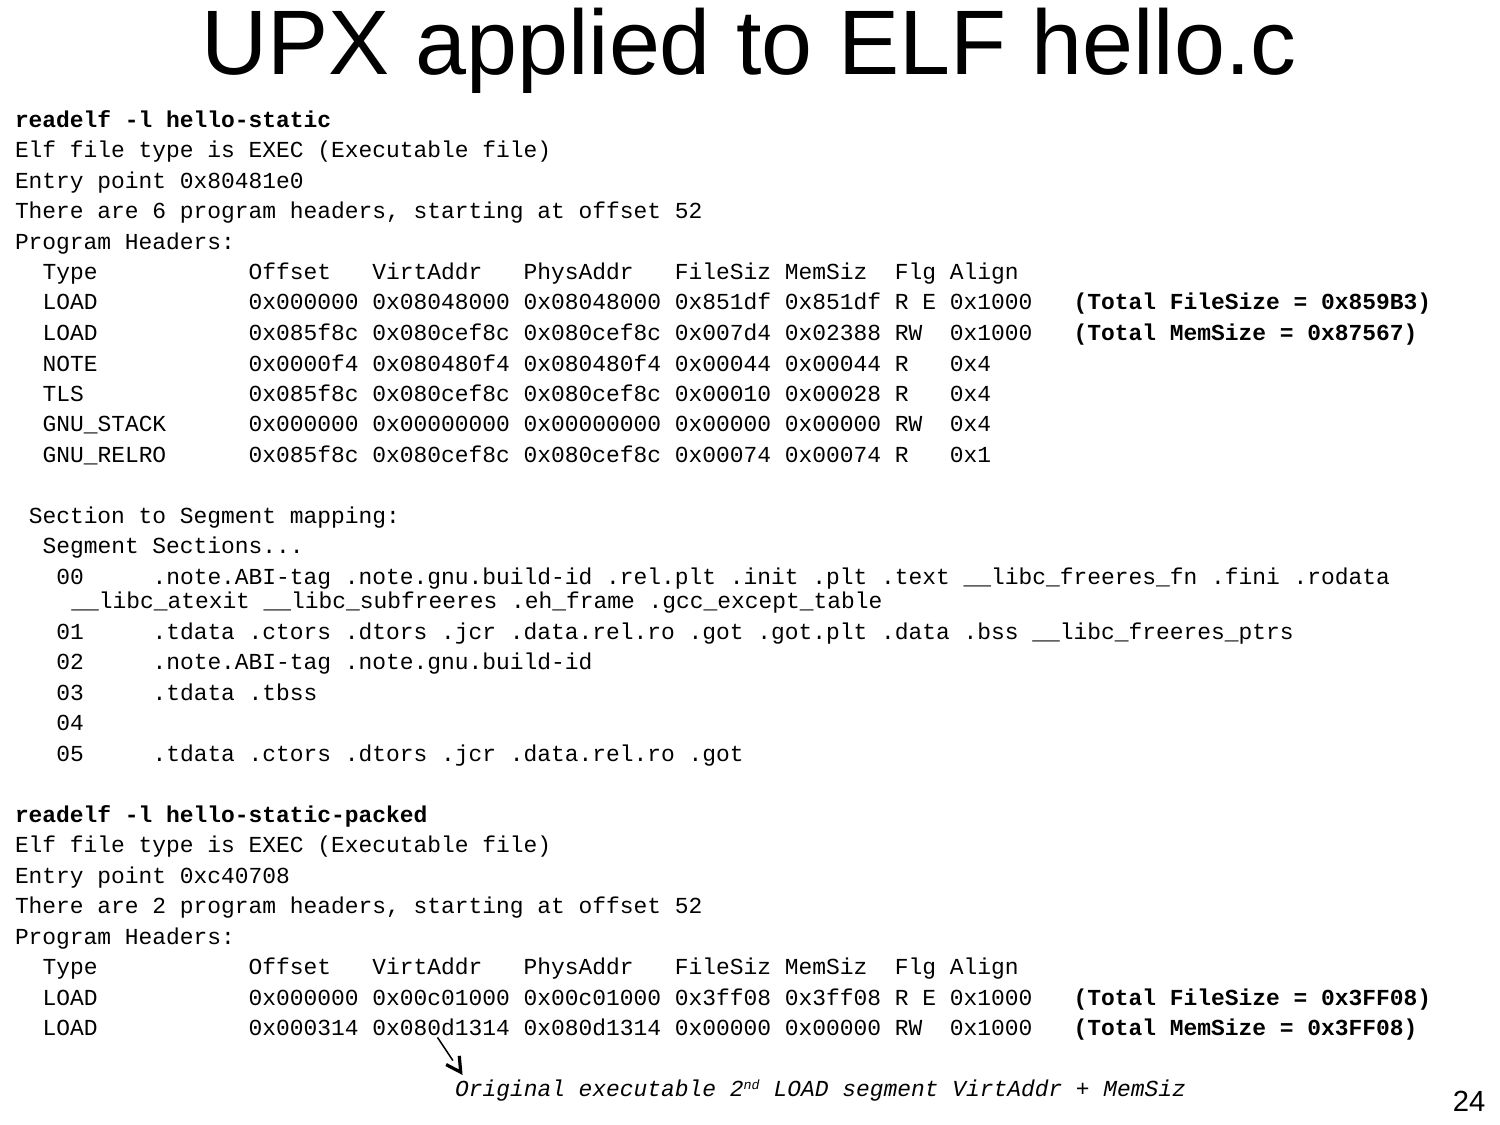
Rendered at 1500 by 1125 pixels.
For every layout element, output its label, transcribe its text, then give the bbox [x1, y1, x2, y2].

text_box <number> [1187, 1074, 1500, 1125]
title UPX applied to ELF hello.c [0, 0, 1500, 99]
list readelf -l hello-static Elf file type is EXEC (Executable file) Entry point 0x80481e0 There are 6 program headers, starting at offset 52 Program Headers: Type Offset VirtAddr PhysAddr FileSiz MemSiz Flg Align LOAD 0x000000 0x08048000 0x08048000 0x851df 0x851df R E 0x1000 (Total FileSize = 0x859B3) LOAD 0x085f8c 0x080cef8c 0x080cef8c 0x007d4 0x02388 RW 0x1000 (Total MemSize = 0x87567) NOTE 0x0000f4 0x080480f4 0x080480f4 0x00044 0x00044 R 0x4 TLS 0x085f8c 0x080cef8c 0x080cef8c 0x00010 0x00028 R 0x4 GNU_STACK 0x000000 0x00000000 0x00000000 0x00000 0x00000 RW 0x4 GNU_RELRO 0x085f8c 0x080cef8c 0x080cef8c 0x00074 0x00074 R 0x1 Section to Segment mapping: Segment Sections... 00 .note.ABI-tag .note.gnu.build-id .rel.plt .init .plt .text __libc_freeres_fn .fini .rodata __libc_atexit __libc_subfreeres .eh_frame .gcc_except_table 01 .tdata .ctors .dtors .jcr .data.rel.ro .got .got.plt .data .bss __libc_freeres_ptrs 02 .note.ABI-tag .note.gnu.build-id 03 .tdata .tbss 04 05 .tdata .ctors .dtors .jcr .data.rel.ro .got readelf -l hello-static-packed Elf file type is EXEC (Executable file) Entry point 0xc40708 There are 2 program headers, starting at offset 52 Program Headers: Type Offset VirtAddr PhysAddr FileSiz MemSiz Flg Align LOAD 0x000000 0x00c01000 0x00c01000 0x3ff08 0x3ff08 R E 0x1000 (Total FileSize = 0x3FF08) LOAD 0x000314 0x080d1314 0x080d1314 0x00000 0x00000 RW 0x1000 (Total MemSize = 0x3FF08) Original executable 2nd LOAD segment VirtAddr + MemSiz [0, 99, 1500, 1125]
